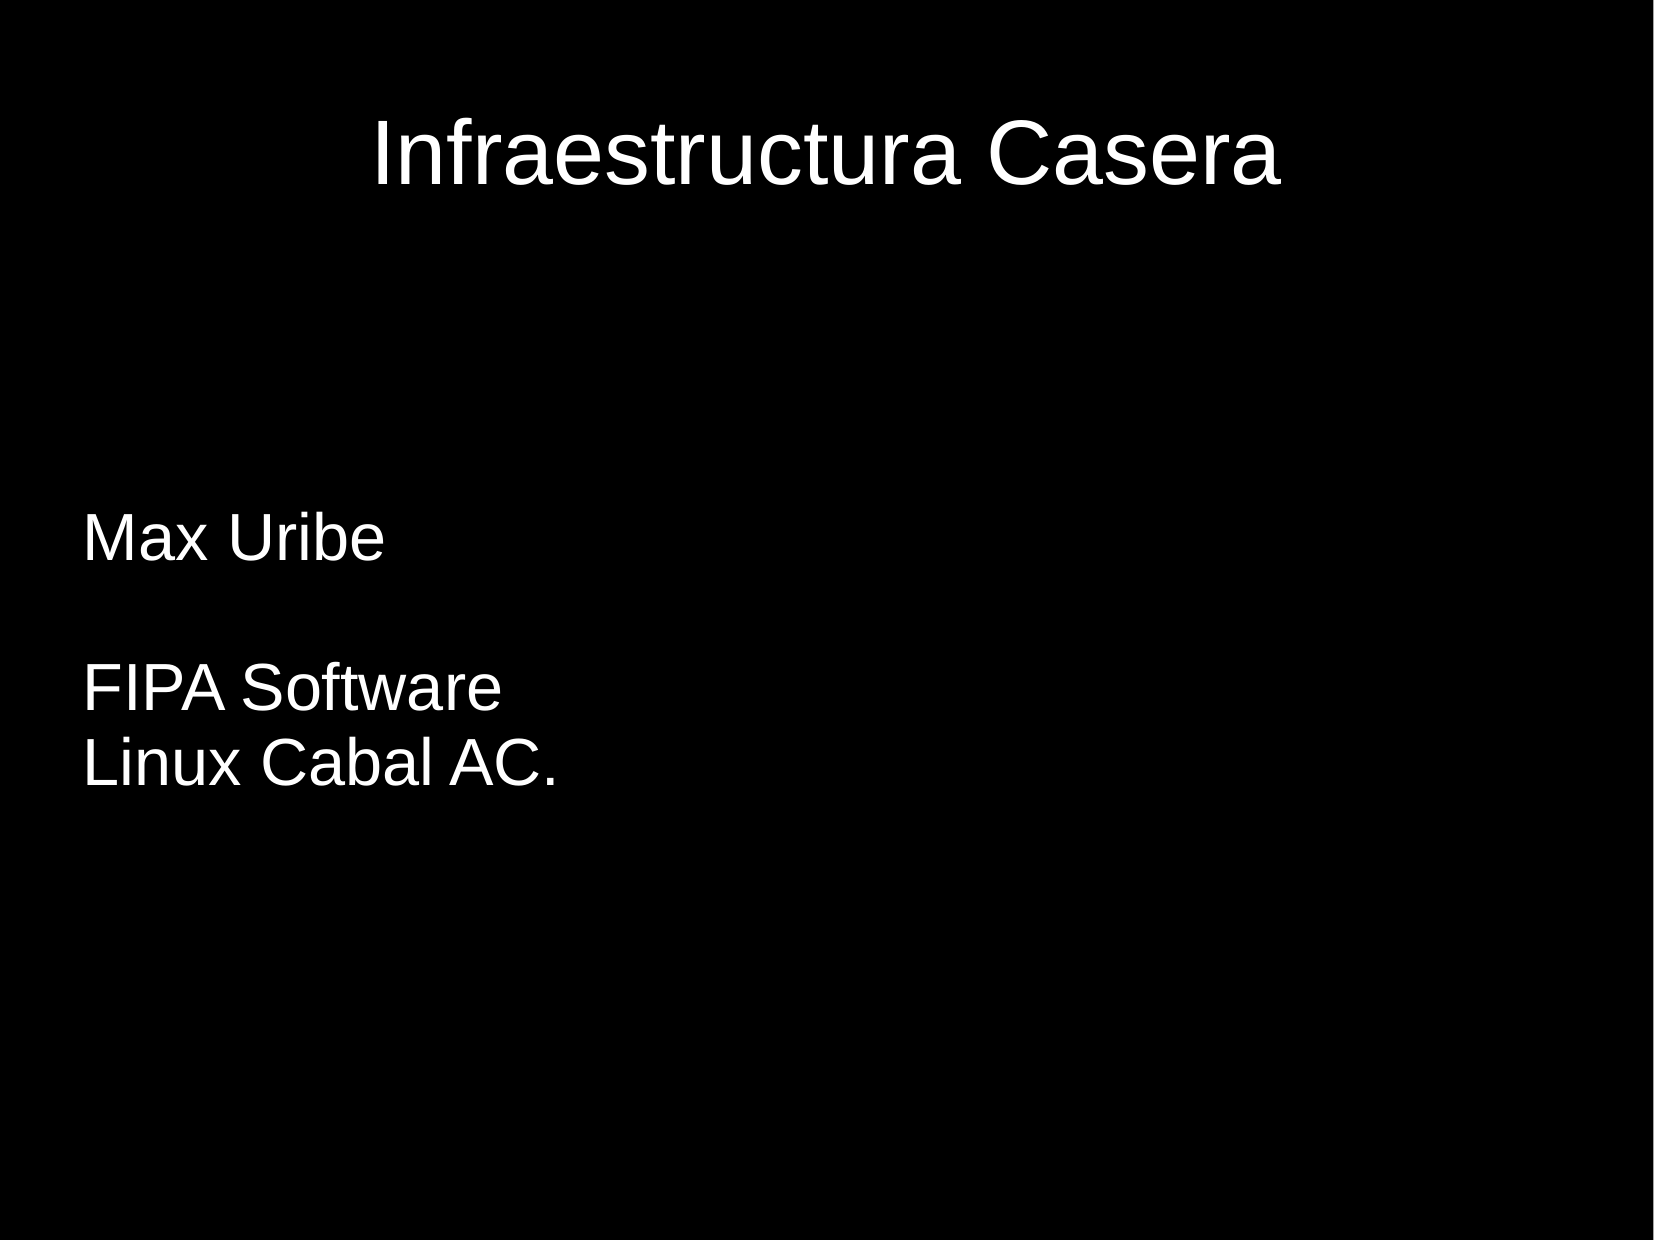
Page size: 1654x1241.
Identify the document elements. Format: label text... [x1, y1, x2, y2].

subtitle Max Uribe FIPA Software Linux Cabal AC. [82, 290, 1538, 1010]
title Infraestructura Casera [82, 49, 1571, 257]
